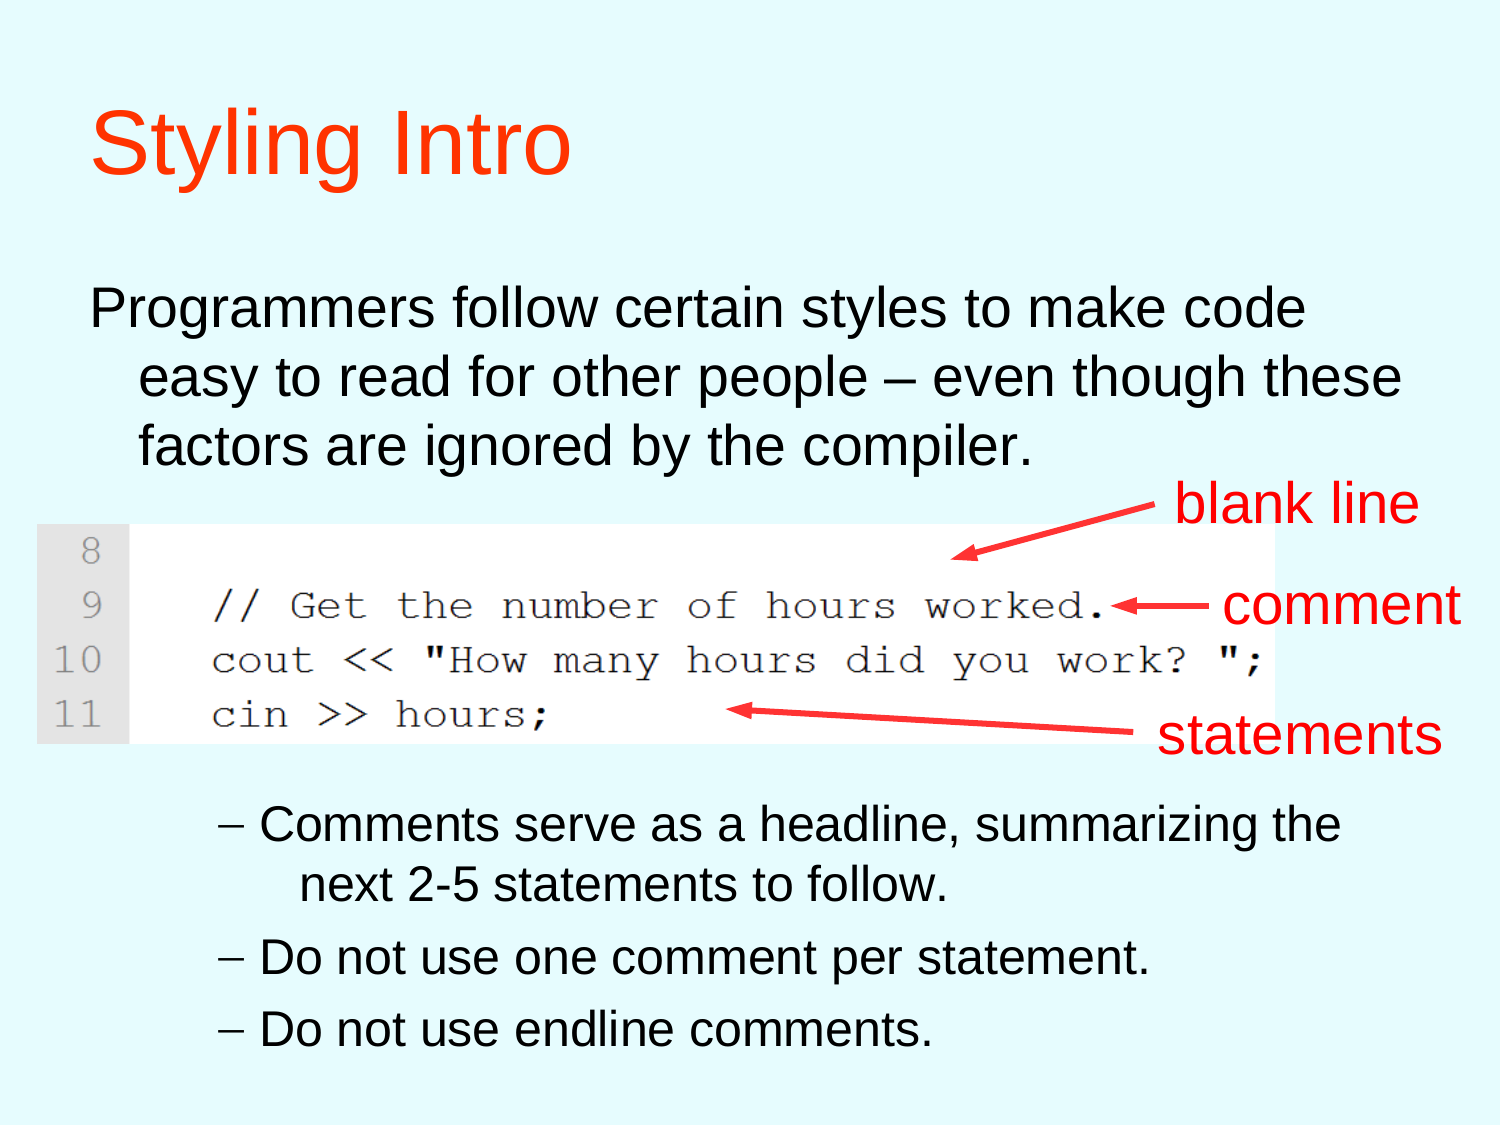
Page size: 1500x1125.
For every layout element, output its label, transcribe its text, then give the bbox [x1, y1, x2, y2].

list Programmers follow certain styles to make code easy to read for other people – even though these factors are ignored by the compiler. [75, 262, 1423, 487]
picture [37, 524, 1276, 744]
text_box comment [1207, 558, 1483, 644]
title Styling Intro [75, 45, 1423, 231]
text_box blank line [1159, 457, 1464, 544]
text_box statements [1143, 688, 1461, 774]
list Comments serve as a headline, summarizing the next 2-5 statements to follow. Do not use one comment per statement. Do not use endline comments. [75, 784, 1374, 1070]
